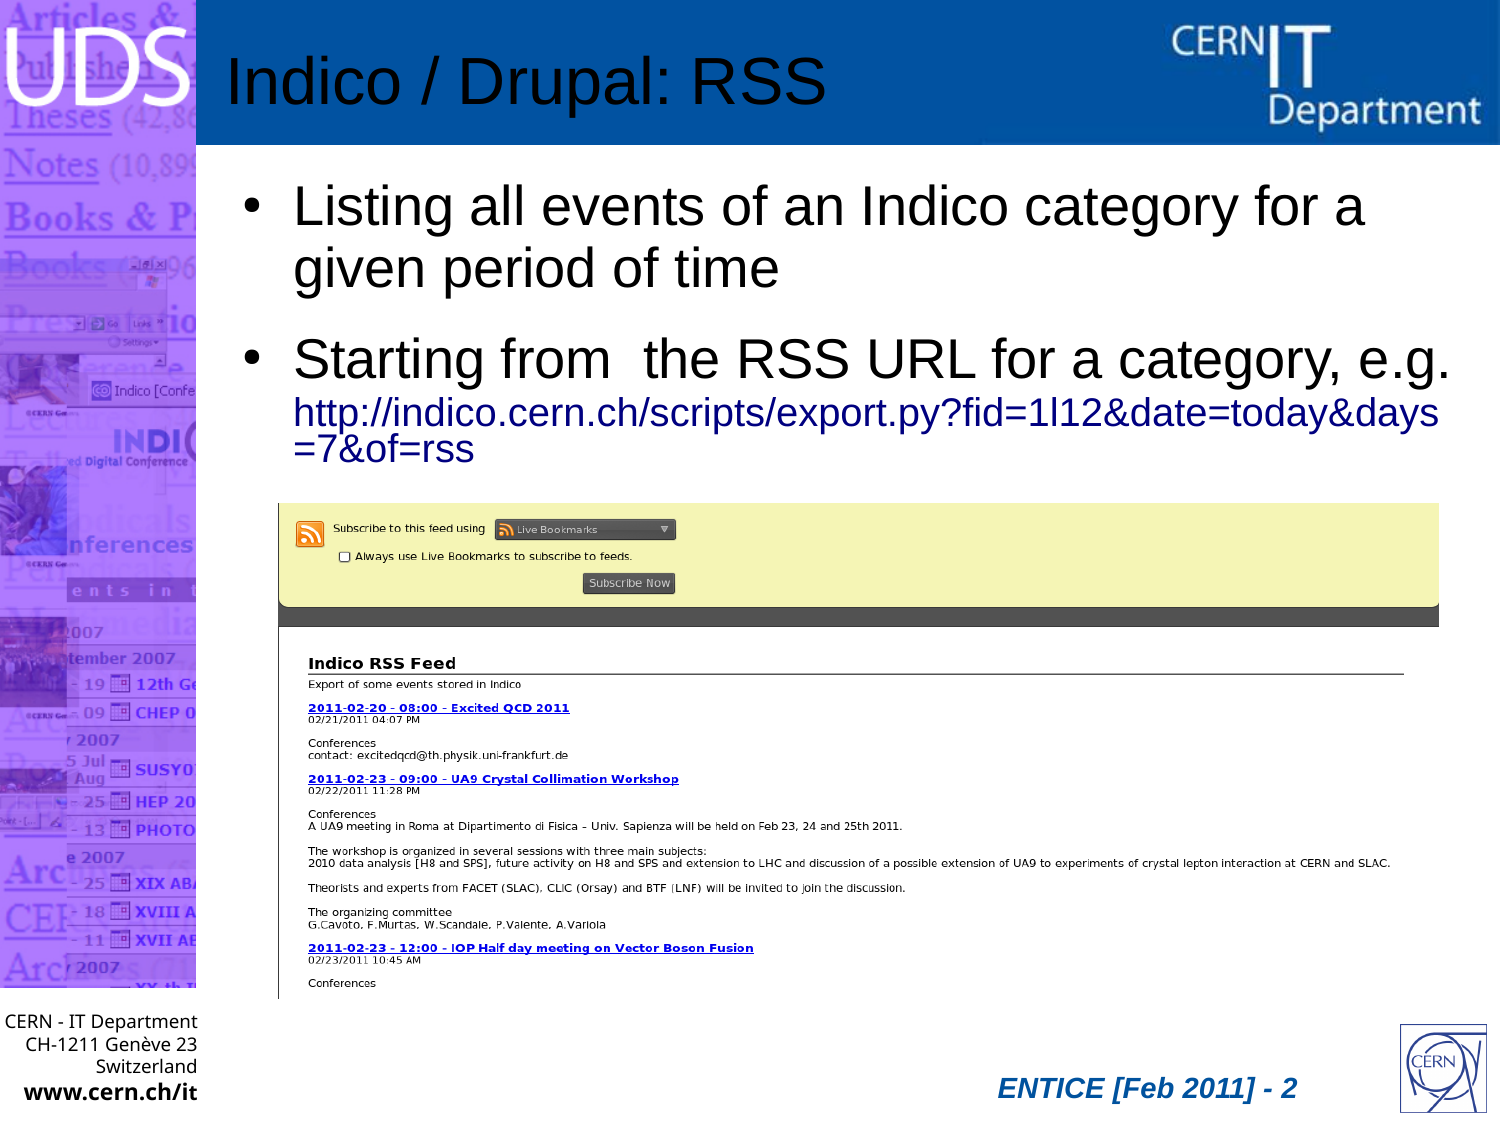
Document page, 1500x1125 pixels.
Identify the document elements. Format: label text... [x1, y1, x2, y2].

list Listing all events of an Indico category for a given period of time Starting from the RSS URL for a category, e.g. http://indico.cern.ch/scripts/export.py?fid=1l12&date=today&days=7&of=rss [225, 174, 1463, 488]
picture [278, 503, 1439, 999]
picture [1400, 1024, 1487, 1113]
title Indico / Drupal: RSS [225, 19, 1125, 143]
picture [0, 0, 1500, 988]
